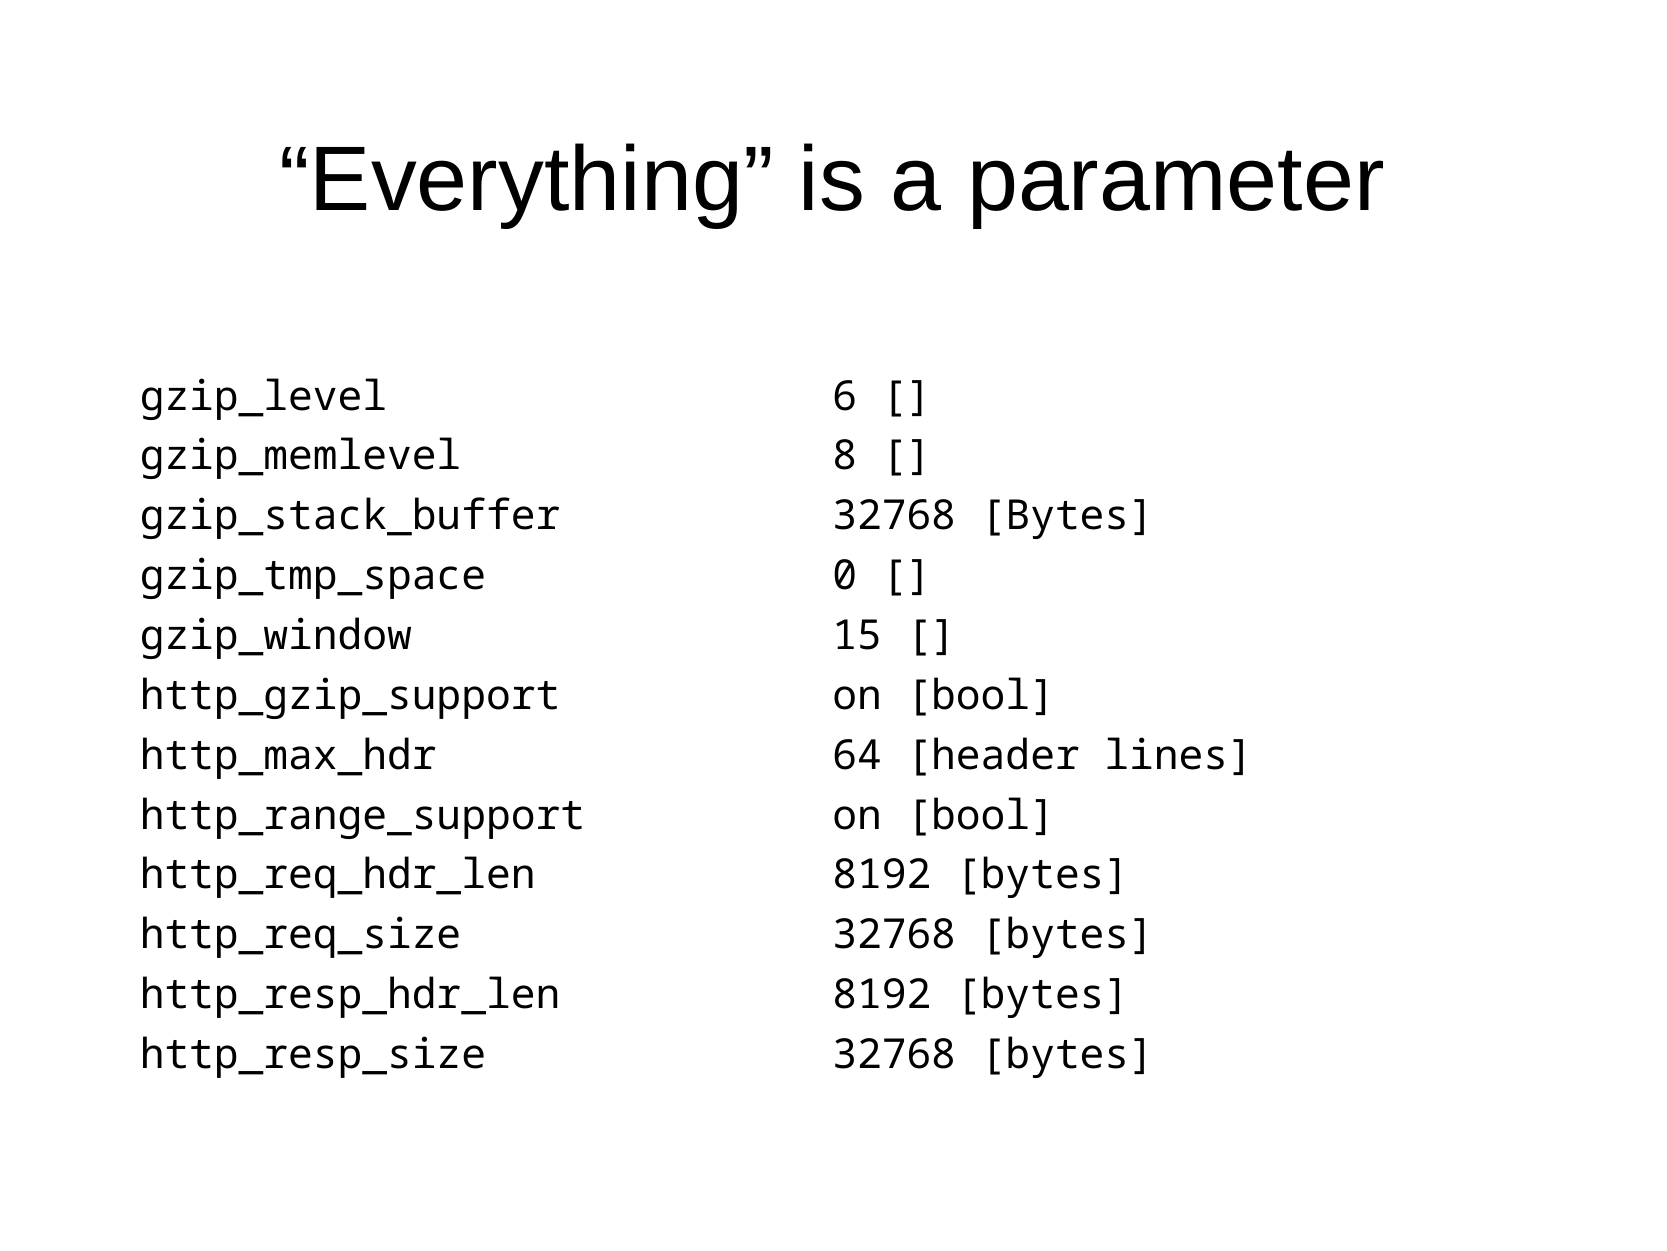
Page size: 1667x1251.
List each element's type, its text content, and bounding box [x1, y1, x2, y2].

title “Everything” is a parameter [124, 110, 1541, 319]
list gzip_level 6 [] gzip_memlevel 8 [] gzip_stack_buffer 32768 [Bytes] gzip_tmp_space 0 [] gzip_window 15 [] http_gzip_support on [bool] http_max_hdr 64 [header lines] http_range_support on [bool] http_req_hdr_len 8192 [bytes] http_req_size 32768 [bytes] http_resp_hdr_len 8192 [bytes] http_resp_size 32768 [bytes] [124, 360, 1541, 1086]
